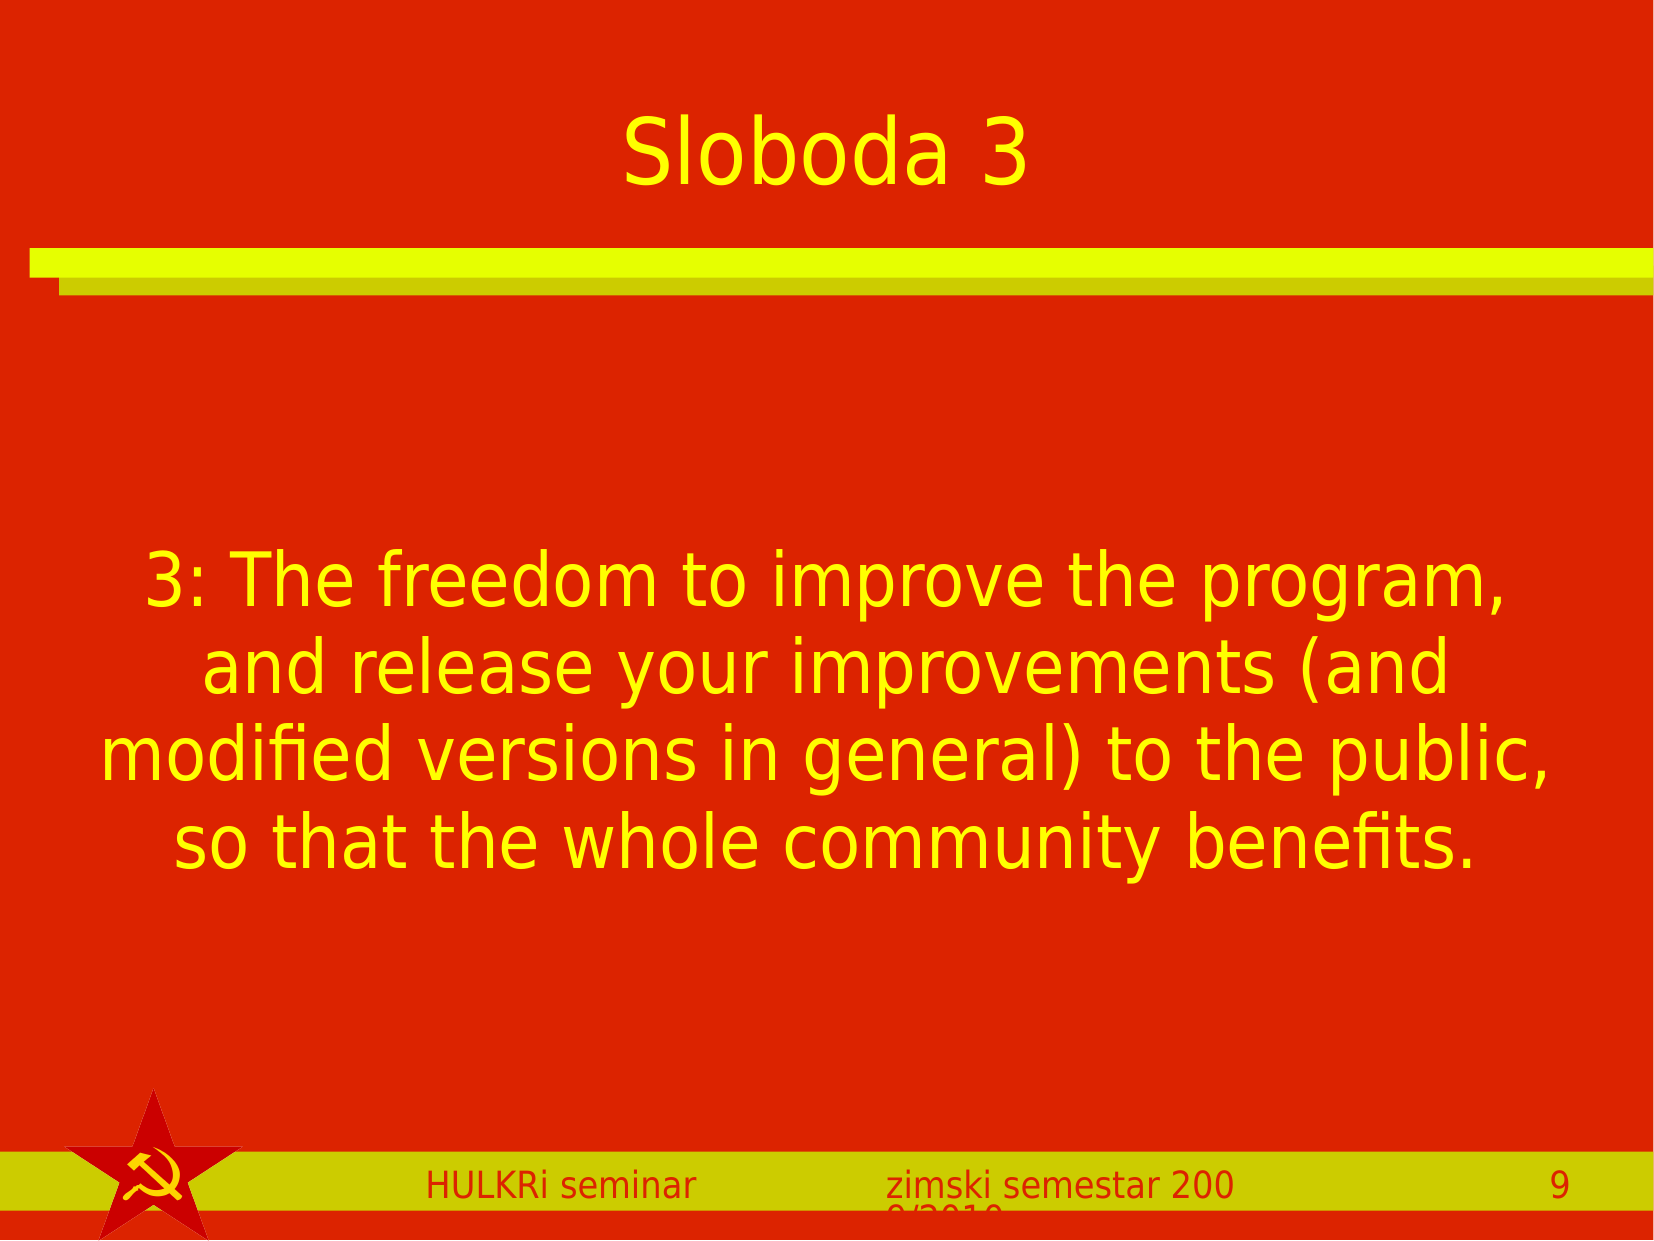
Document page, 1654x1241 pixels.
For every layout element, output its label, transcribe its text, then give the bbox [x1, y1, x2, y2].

subtitle 3: The freedom to improve the program, and release your improvements (and modified versions in general) to the public, so that the whole community benefits. [82, 309, 1571, 1114]
title Sloboda 3 [82, 56, 1571, 250]
picture [64, 1088, 243, 1241]
